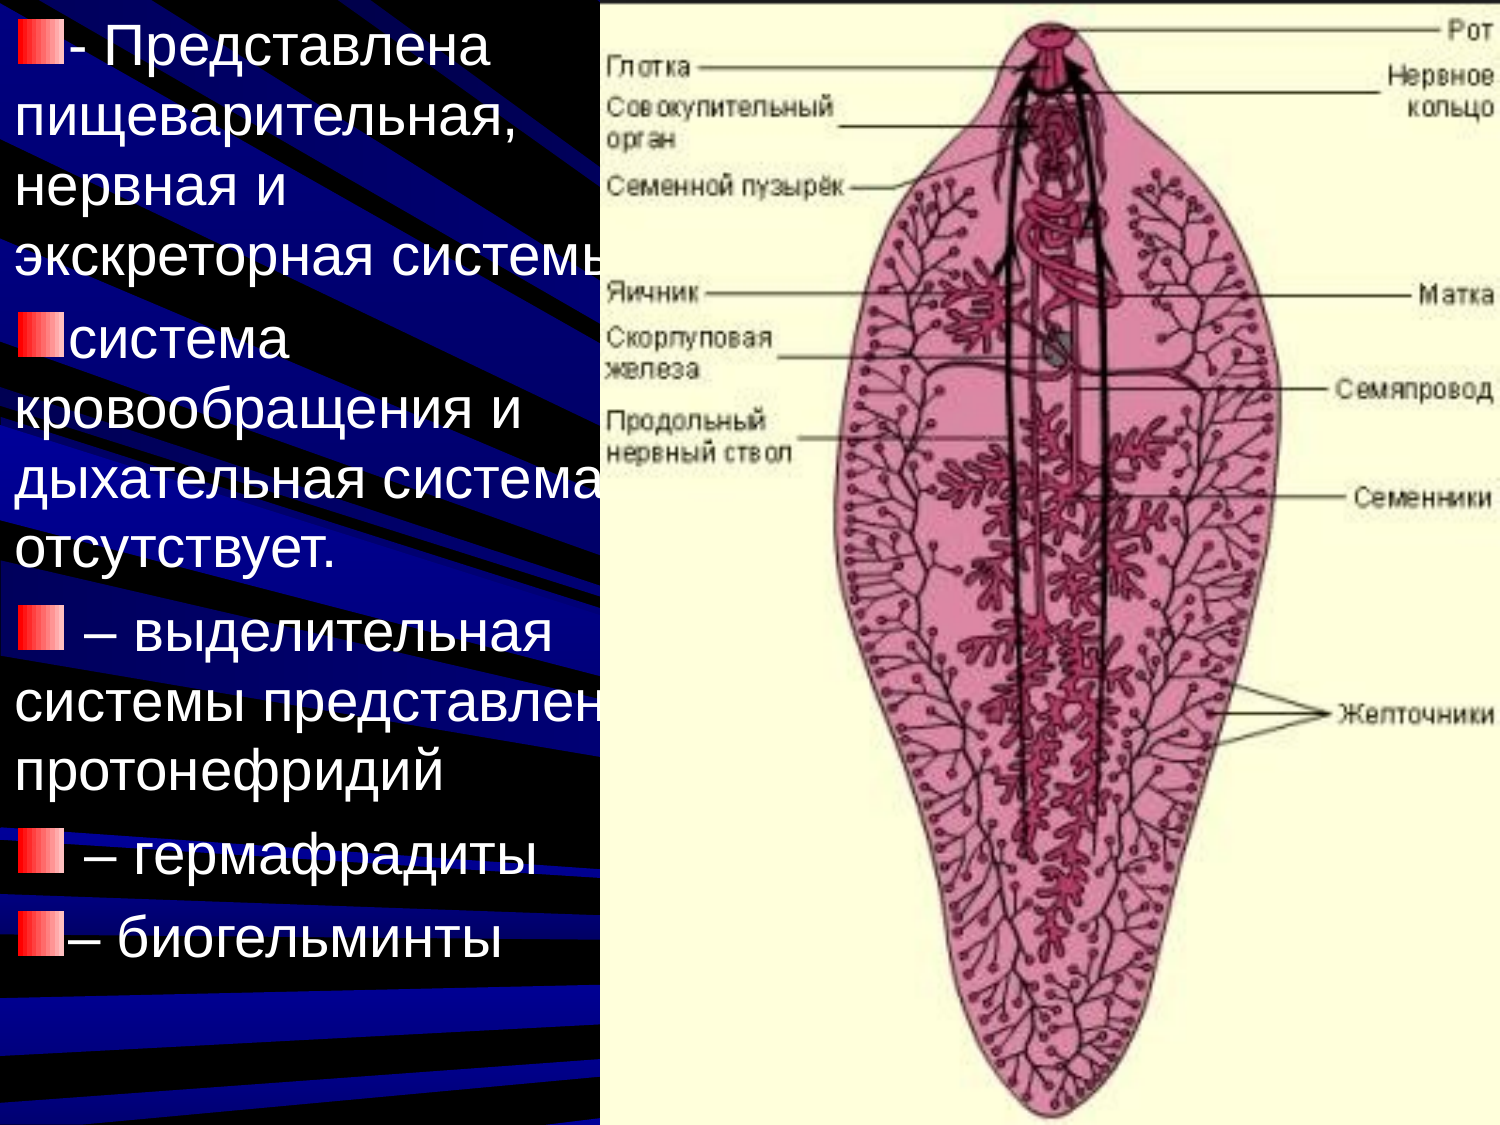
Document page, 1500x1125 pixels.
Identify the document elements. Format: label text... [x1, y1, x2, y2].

list - Представлена пищеварительная, нервная и экскреторная системы. система кровообращения и дыхательная система отсутствует. – выделительная системы представлена протонефридий – гермафрадиты – биогельминты [0, 0, 600, 1125]
picture [600, 0, 1500, 1125]
